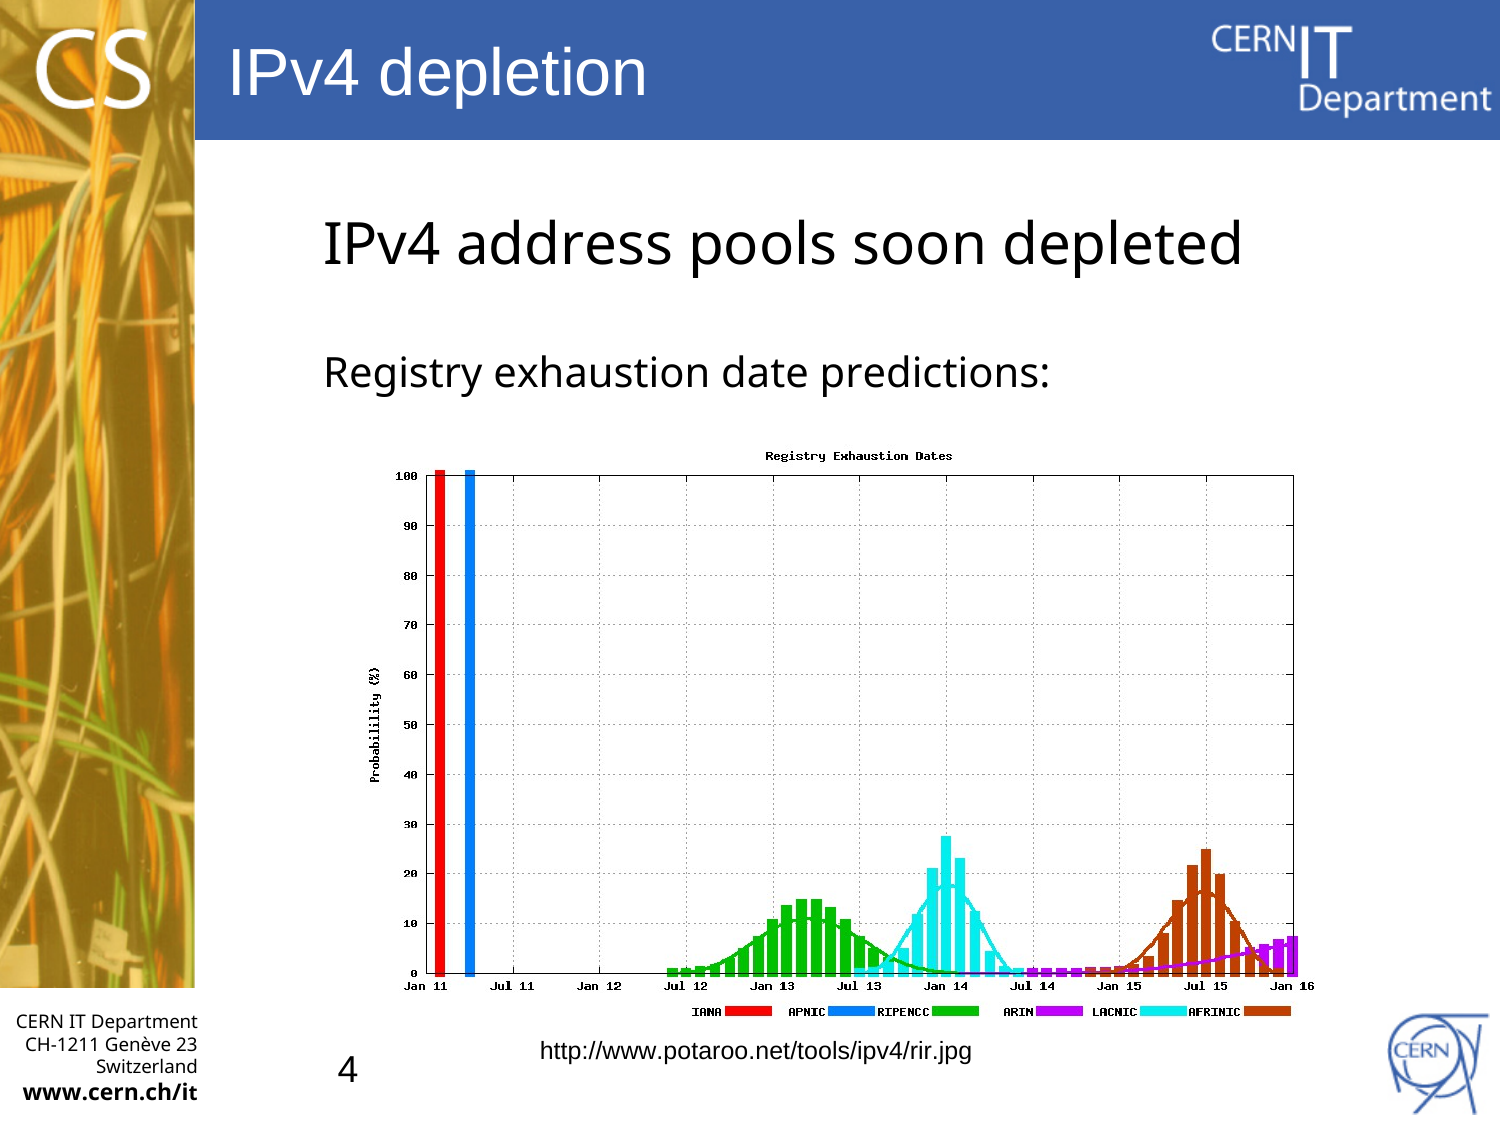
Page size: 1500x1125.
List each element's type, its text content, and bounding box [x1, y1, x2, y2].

text_box IPv4 address pools soon depleted Registry exhaustion date predictions: [308, 198, 1388, 1103]
picture [1126, 0, 1500, 140]
picture [0, 0, 212, 988]
picture [1387, 1012, 1490, 1115]
title IPv4 depletion [212, 0, 1126, 157]
